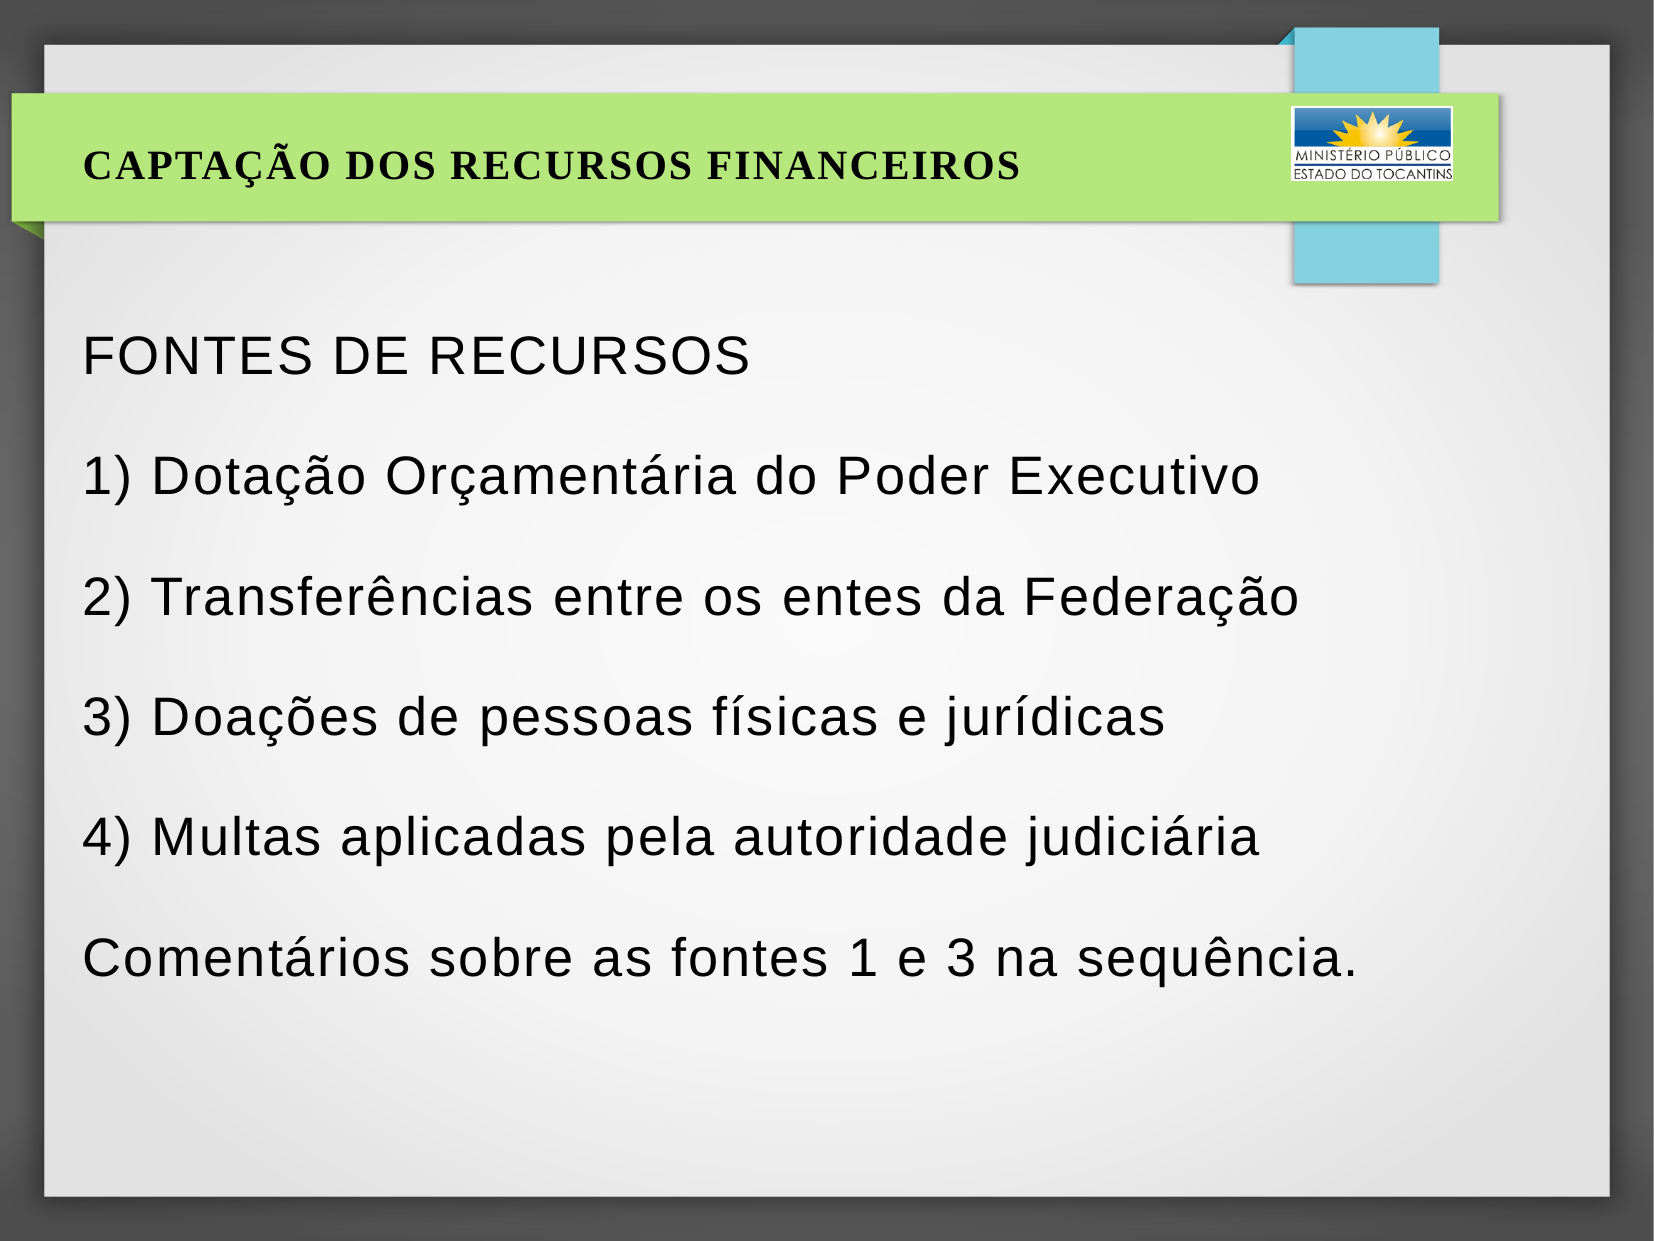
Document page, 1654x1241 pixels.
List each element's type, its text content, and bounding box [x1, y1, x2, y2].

list FONTES DE RECURSOS 1) Dotação Orçamentária do Poder Executivo 2) Transferências entre os entes da Federação 3) Doações de pessoas físicas e jurídicas 4) Multas aplicadas pela autoridade judiciária Comentários sobre as fontes 1 e 3 na sequência. [82, 295, 1571, 1015]
title CAPTAÇÃO DOS RECURSOS FINANCEIROS [82, 94, 1264, 213]
picture [0, 0, 1654, 1241]
